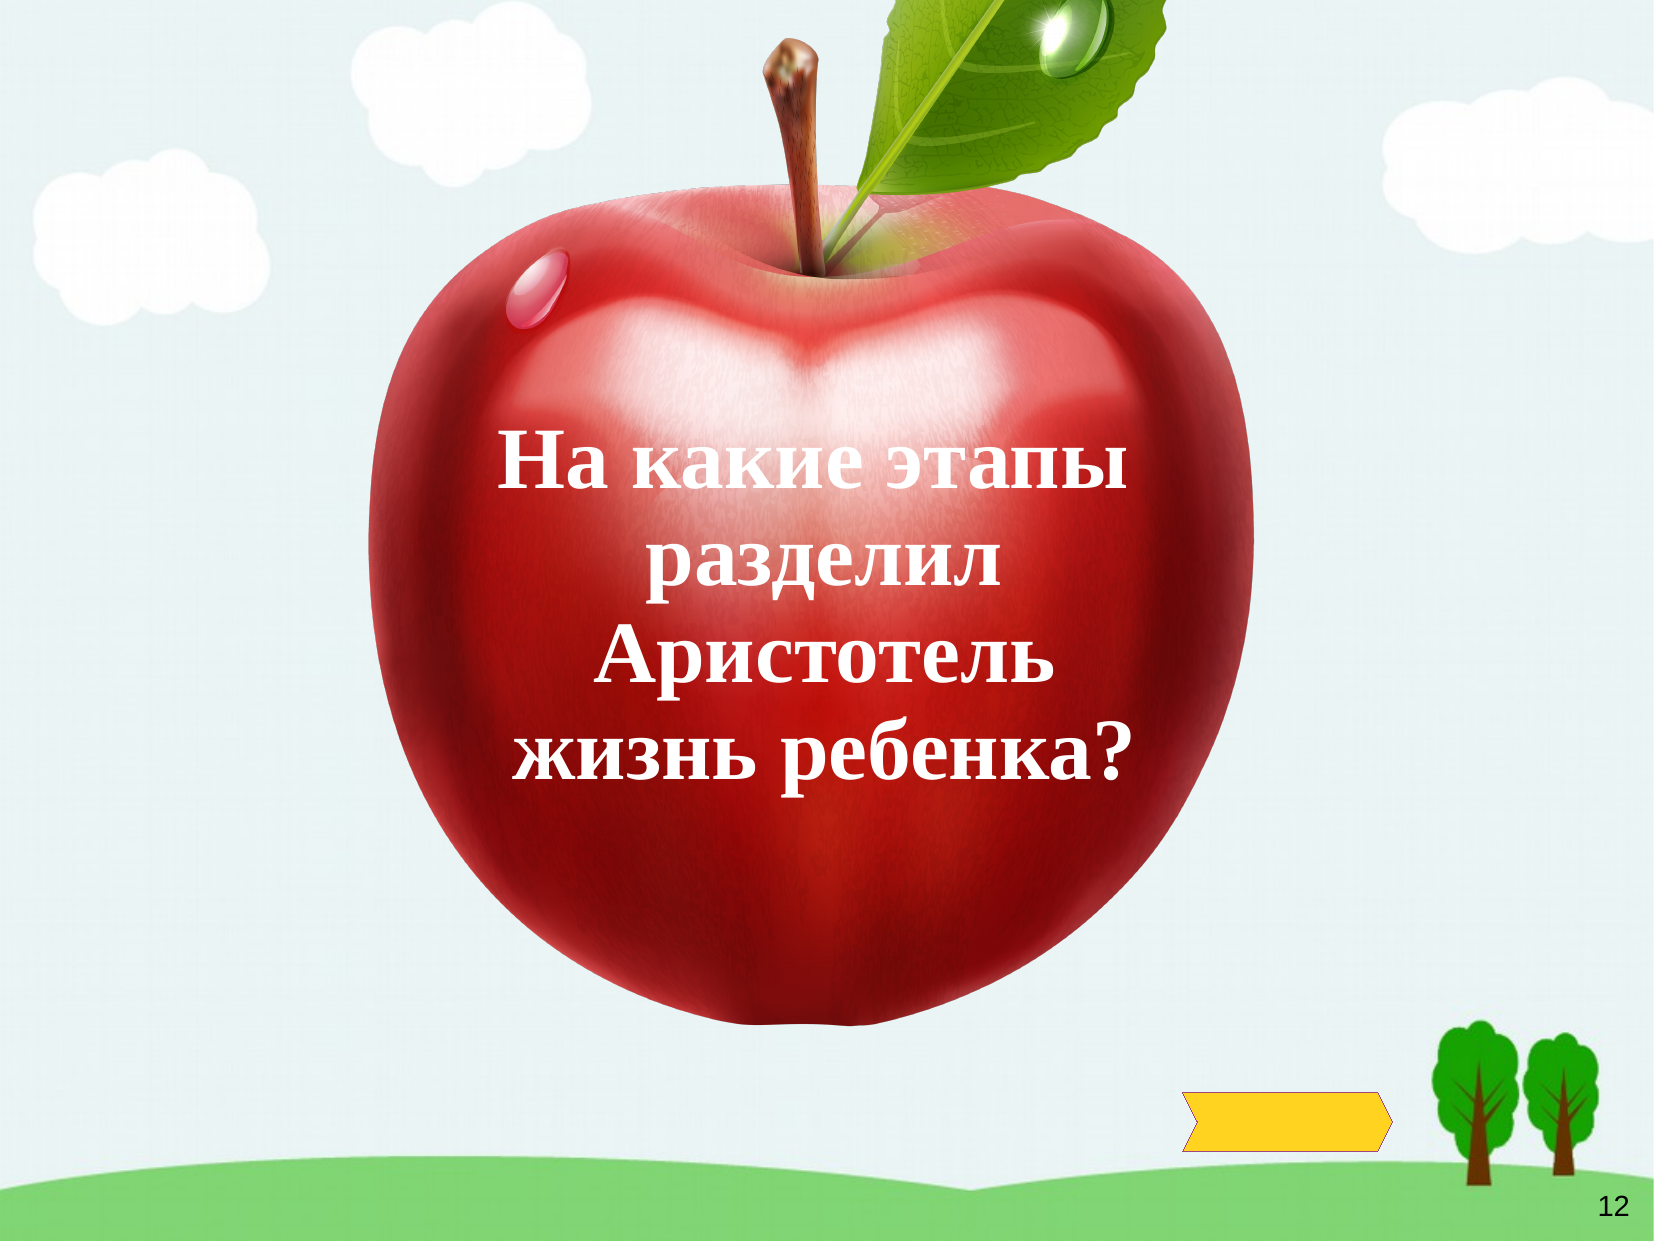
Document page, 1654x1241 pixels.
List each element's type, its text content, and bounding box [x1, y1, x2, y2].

picture [0, 0, 1654, 1241]
text_box [1182, 1092, 1393, 1152]
text_box На какие этапы разделил Аристотель жизнь ребенка? [408, 403, 1240, 807]
